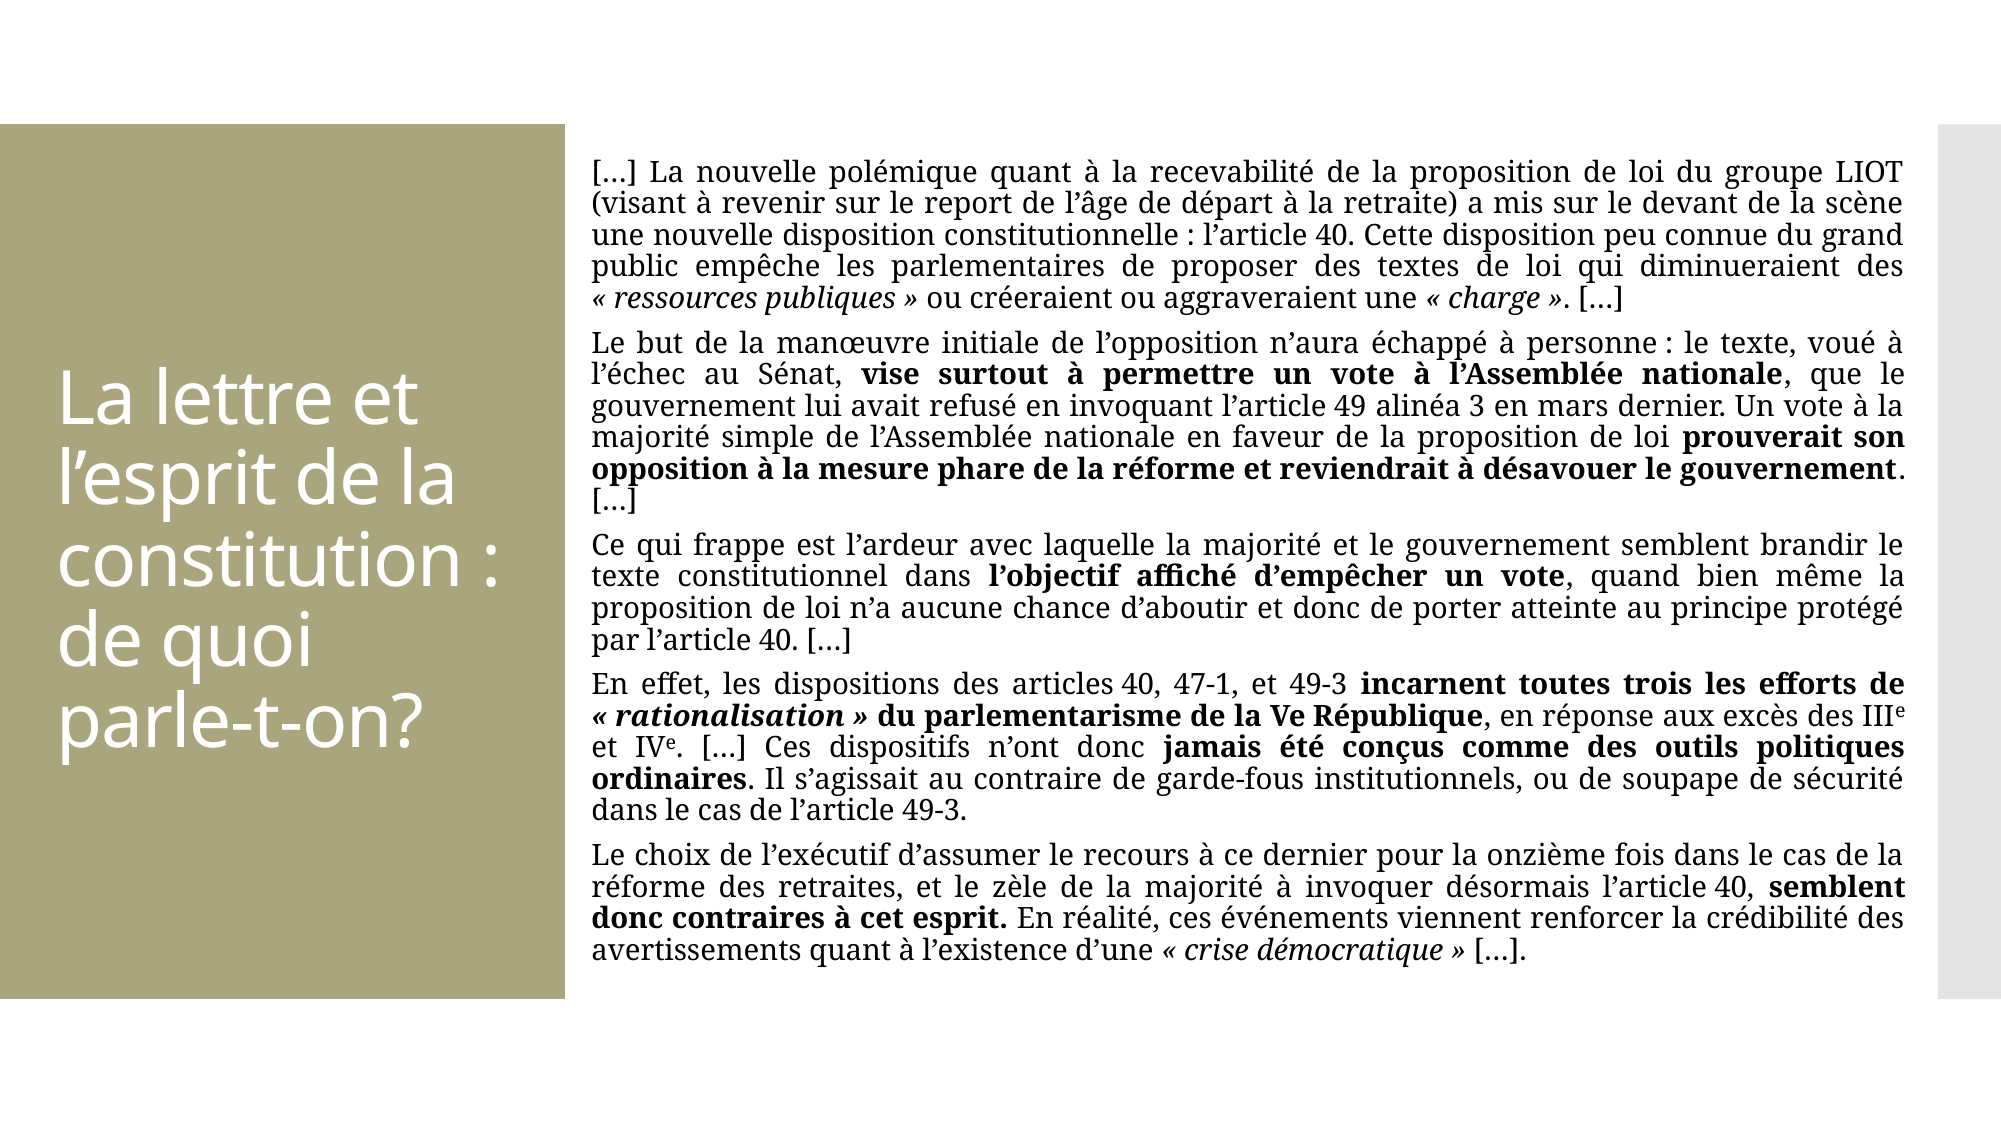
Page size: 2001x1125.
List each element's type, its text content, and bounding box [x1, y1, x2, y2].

title La lettre et l’esprit de la constitution : de quoi parle-t-on? [41, 184, 526, 940]
list […] La nouvelle polémique quant à la recevabilité de la proposition de loi du groupe LIOT (visant à revenir sur le report de l’âge de départ à la retraite) a mis sur le devant de la scène une nouvelle disposition constitutionnelle : l’article 40. Cette disposition peu connue du grand public empêche les parlementaires de proposer des textes de loi qui diminueraient des « ressources publiques » ou créeraient ou aggraveraient une « charge ». […] Le but de la manœuvre initiale de l’opposition n’aura échappé à personne : le texte, voué à l’échec au Sénat, vise surtout à permettre un vote à l’Assemblée nationale, que le gouvernement lui avait refusé en invoquant l’article 49 alinéa 3 en mars dernier. Un vote à la majorité simple de l’Assemblée nationale en faveur de la proposition de loi prouverait son opposition à la mesure phare de la réforme et reviendrait à désavouer le gouvernement. […] Ce qui frappe est l’ardeur avec laquelle la majorité et le gouvernement semblent brandir le texte constitutionnel dans l’objectif affiché d’empêcher un vote, quand bien même la proposition de loi n’a aucune chance d’aboutir et donc de porter atteinte au principe protégé par l’article 40. […] En effet, les dispositions des articles 40, 47-1, et 49-3 incarnent toutes trois les efforts de « rationalisation » du parlementarisme de la Ve République, en réponse aux excès des IIIe et IVe. […] Ces dispositifs n’ont donc jamais été conçus comme des outils politiques ordinaires. Il s’agissait au contraire de garde-fous institutionnels, ou de soupape de sécurité dans le cas de l’article 49-3. Le choix de l’exécutif d’assumer le recours à ce dernier pour la onzième fois dans le cas de la réforme des retraites, et le zèle de la majorité à invoquer désormais l’article 40, semblent donc contraires à cet esprit. En réalité, ces événements viennent renforcer la crédibilité des avertissements quant à l’existence d’une « crise démocratique » […]. [576, 141, 1923, 982]
